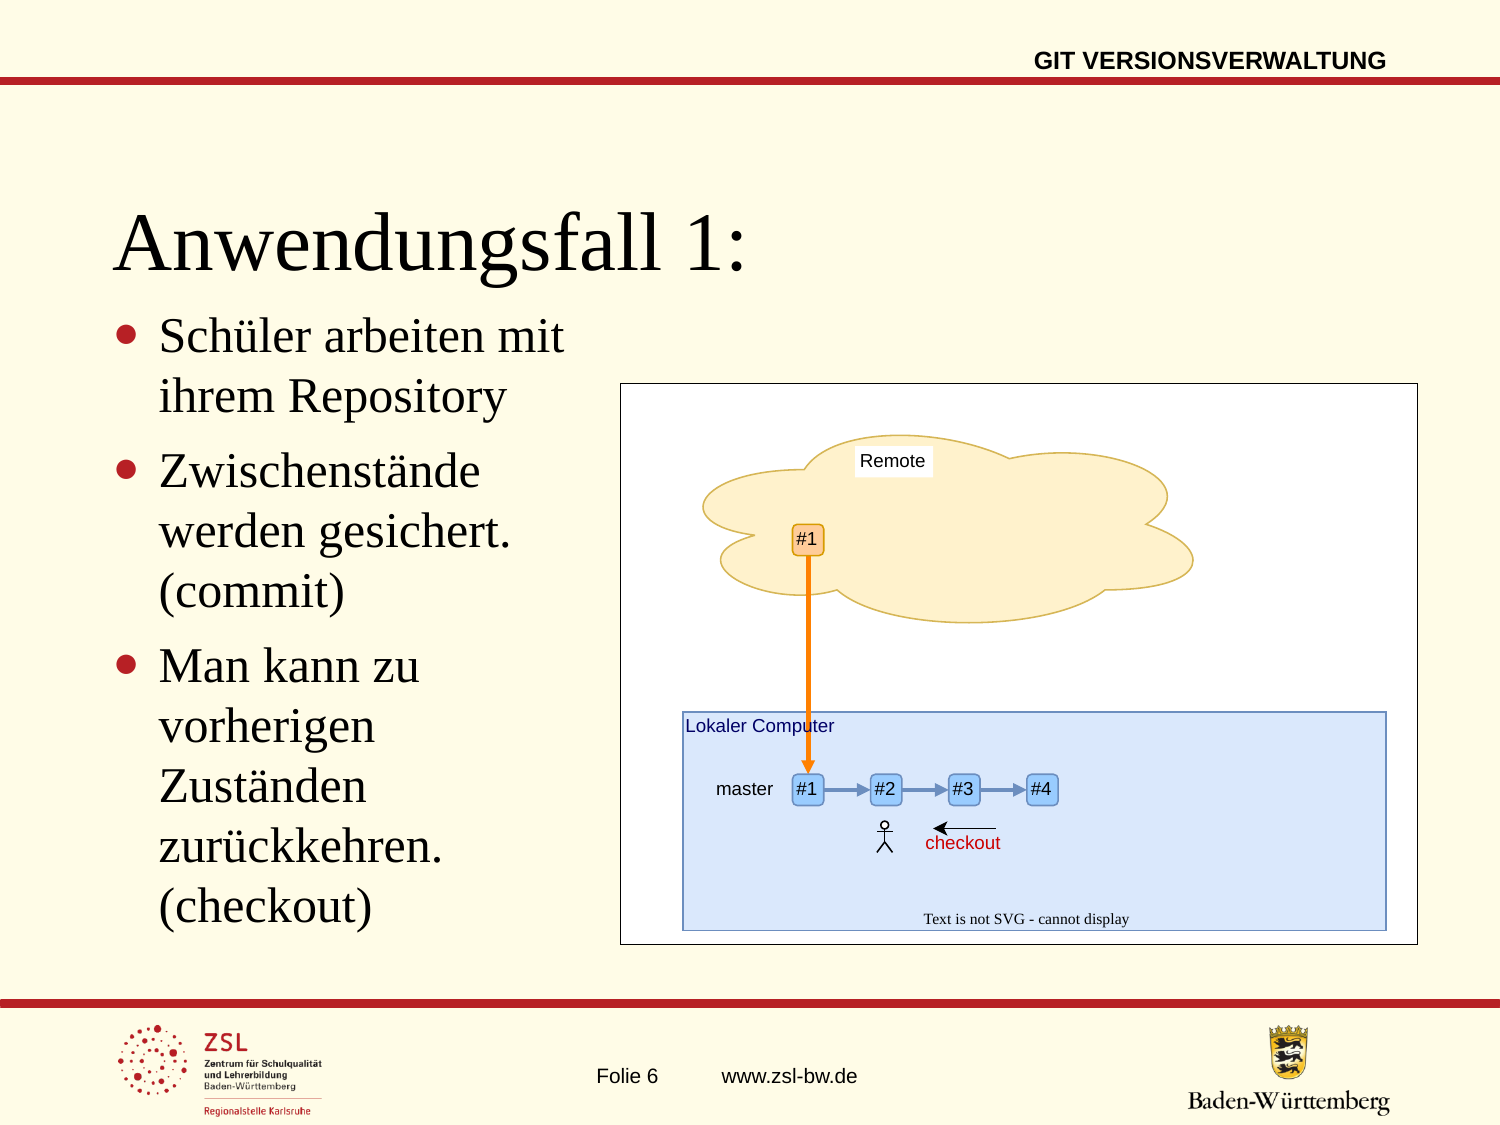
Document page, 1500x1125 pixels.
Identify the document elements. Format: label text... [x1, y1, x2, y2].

list Schüler arbeiten mit ihrem Repository Zwischenstände werden gesichert. (commit) Man kann zu vorherigen Zuständen zurückkehren. (checkout) [112, 302, 591, 977]
picture [0, 999, 1500, 1125]
picture [665, 413, 1388, 933]
picture [1187, 1023, 1390, 1116]
title Anwendungsfall 1: [112, 87, 1388, 288]
slide_number Folie <Foliennummer> www.zsl-bw.de [596, 1062, 894, 1088]
text_box [620, 383, 1418, 945]
footer GIT VERSIONSVERWALTUNG [395, 44, 1388, 75]
